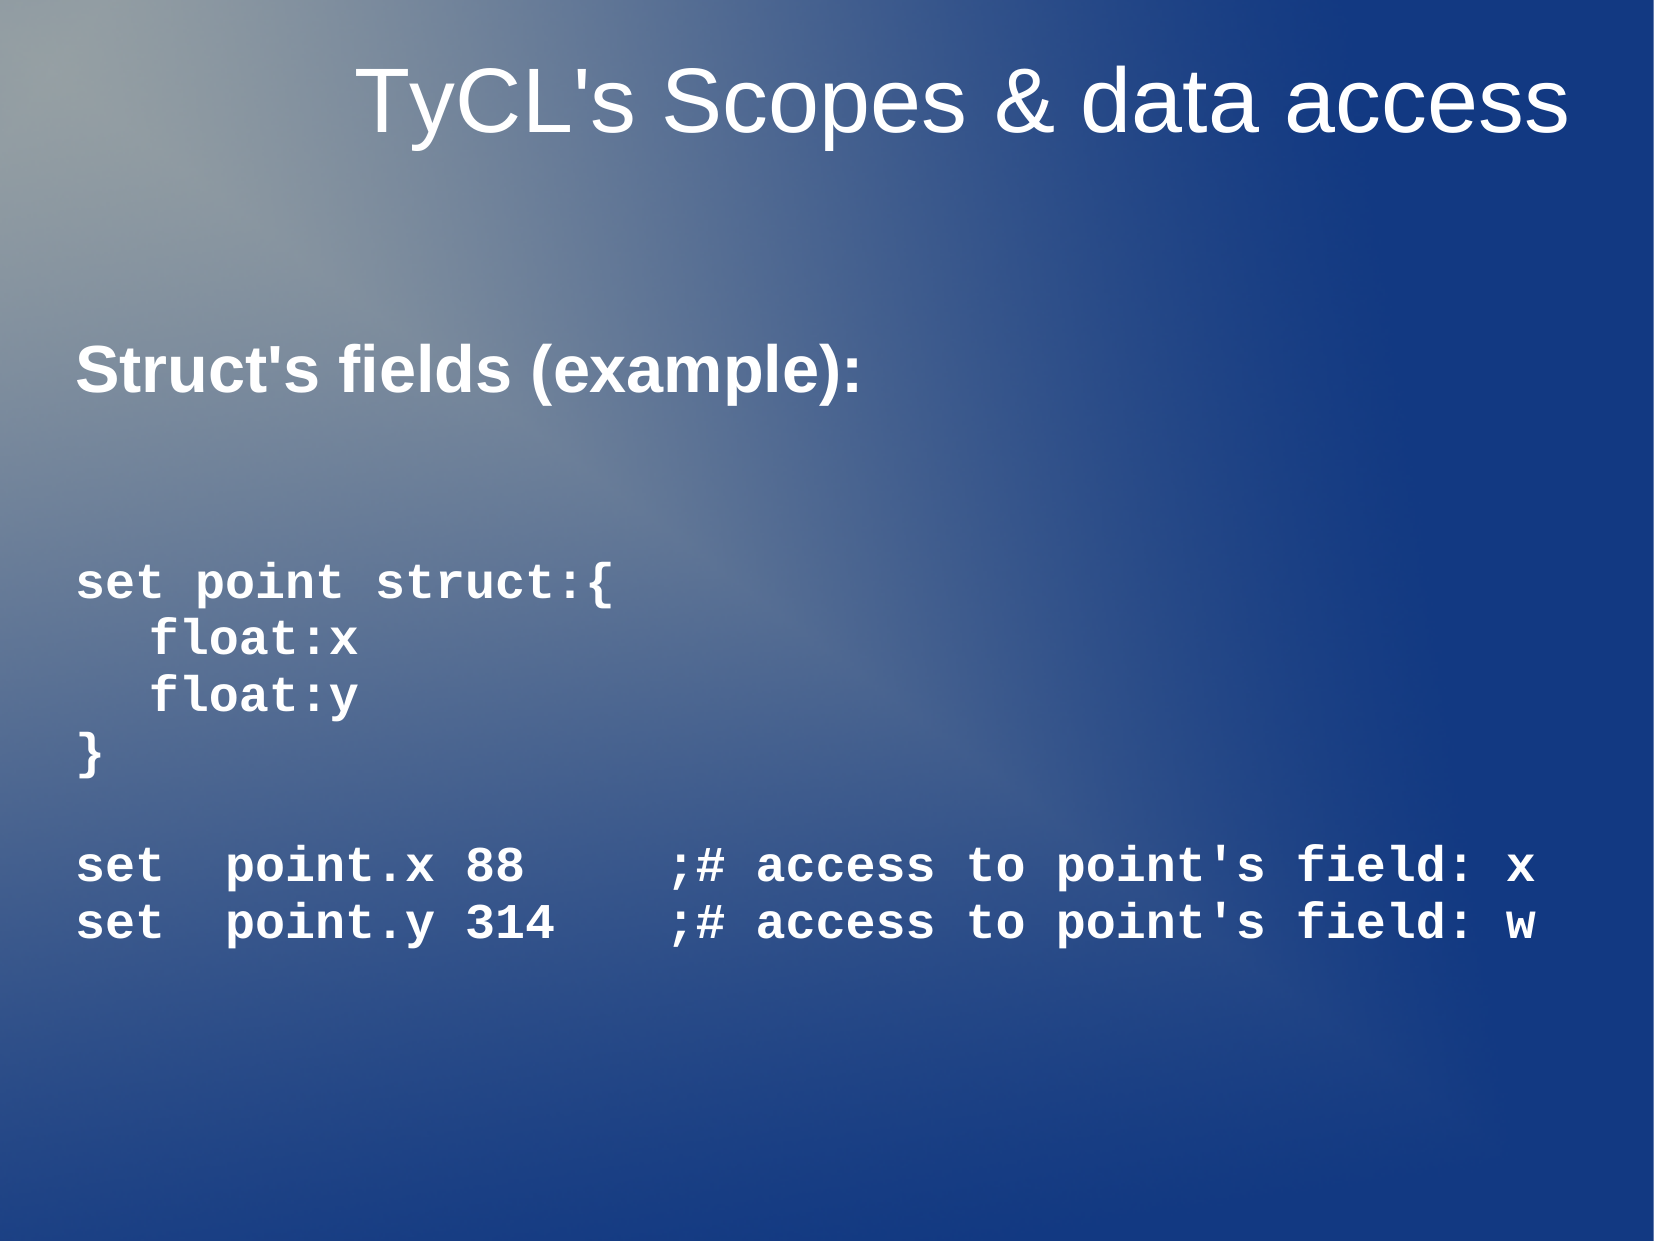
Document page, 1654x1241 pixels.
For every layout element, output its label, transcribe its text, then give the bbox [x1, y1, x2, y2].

picture [0, 0, 1654, 1241]
subtitle Struct's fields (example): set point struct:{ float:x float:y } set point.x 88 ;# access to point's field: x set point.y 314 ;# access to point's field: w [75, 297, 1576, 1102]
title TyCL's Scopes & data access [75, 49, 1571, 153]
